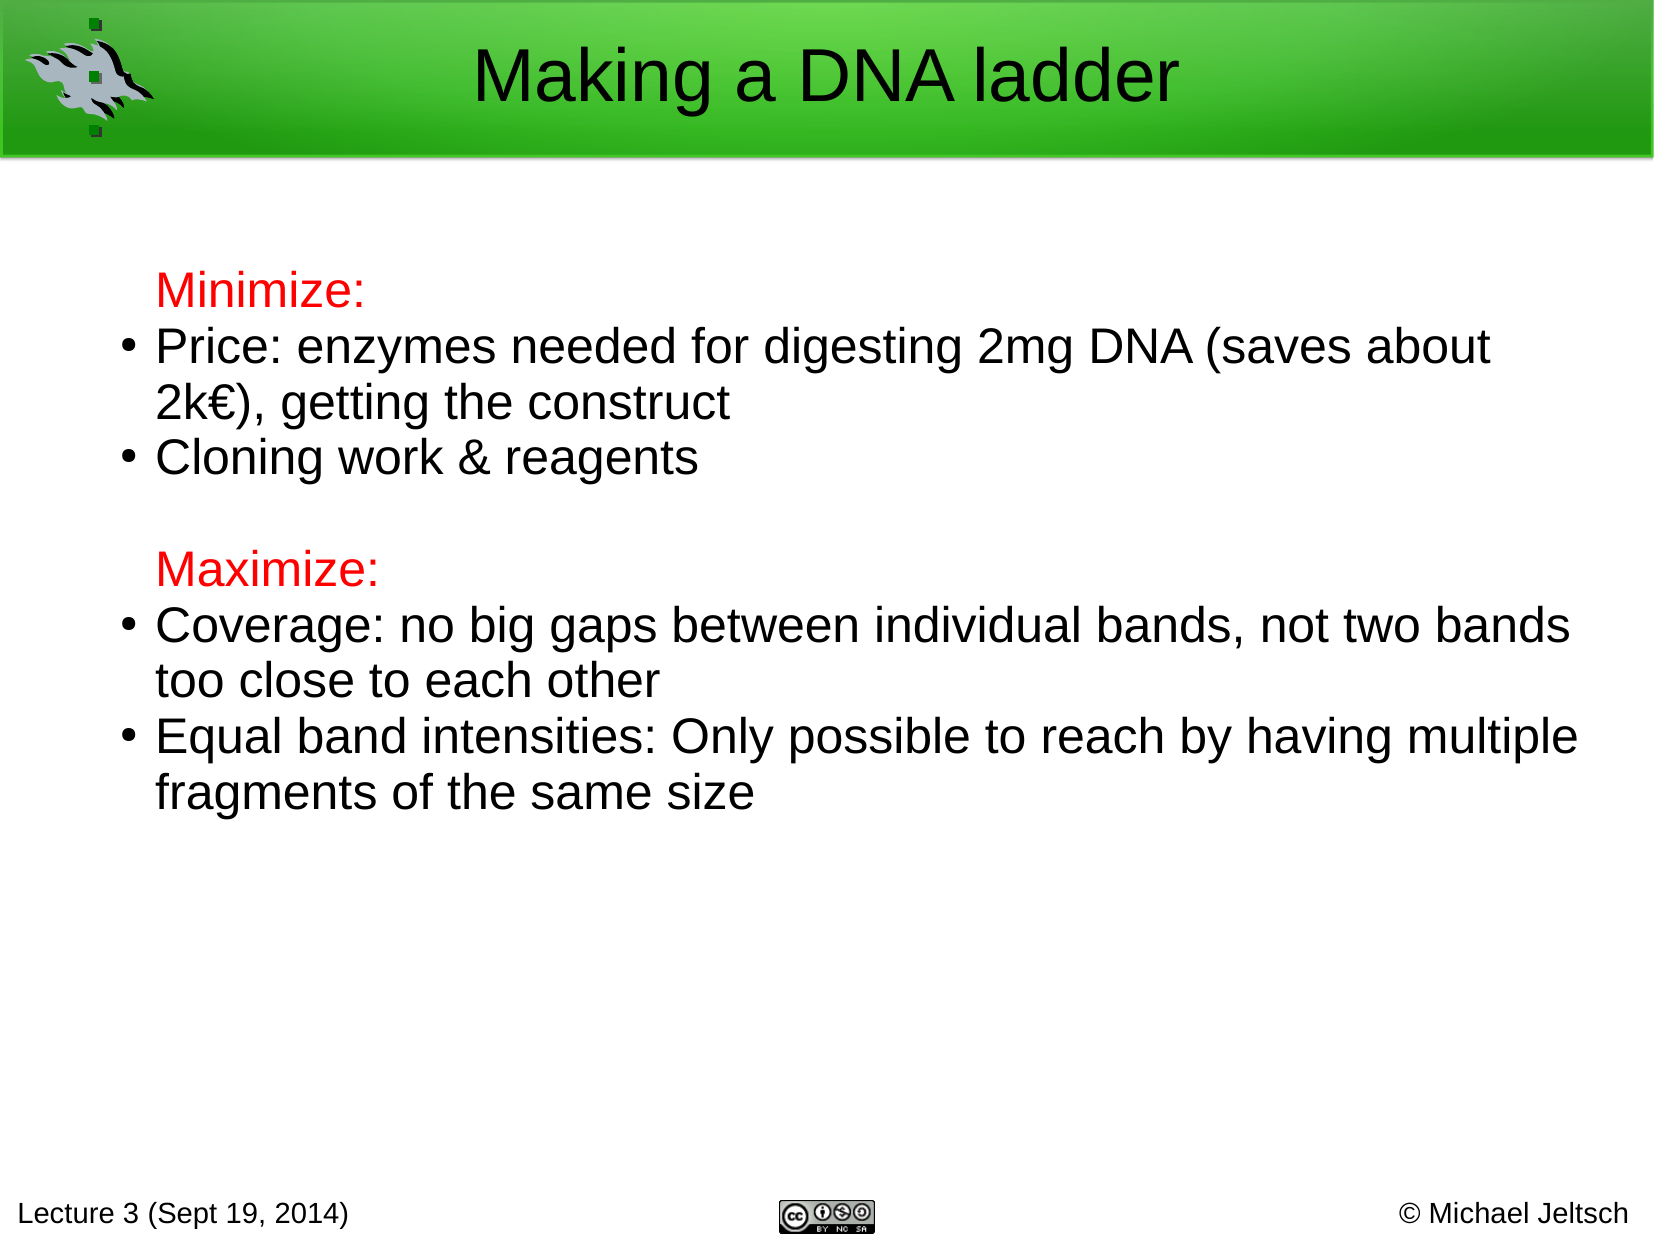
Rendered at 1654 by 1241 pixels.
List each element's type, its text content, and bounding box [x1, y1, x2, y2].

picture [779, 1200, 875, 1234]
text_box Minimize: Price: enzymes needed for digesting 2mg DNA (saves about 2k€), getting the construct Cloning work & reagents Maximize: Coverage: no big gaps between individual bands, not two bands too close to each other Equal band intensities: Only possible to reach by having multiple fragments of the same size [105, 255, 1606, 828]
title Making a DNA ladder [331, 30, 1322, 121]
